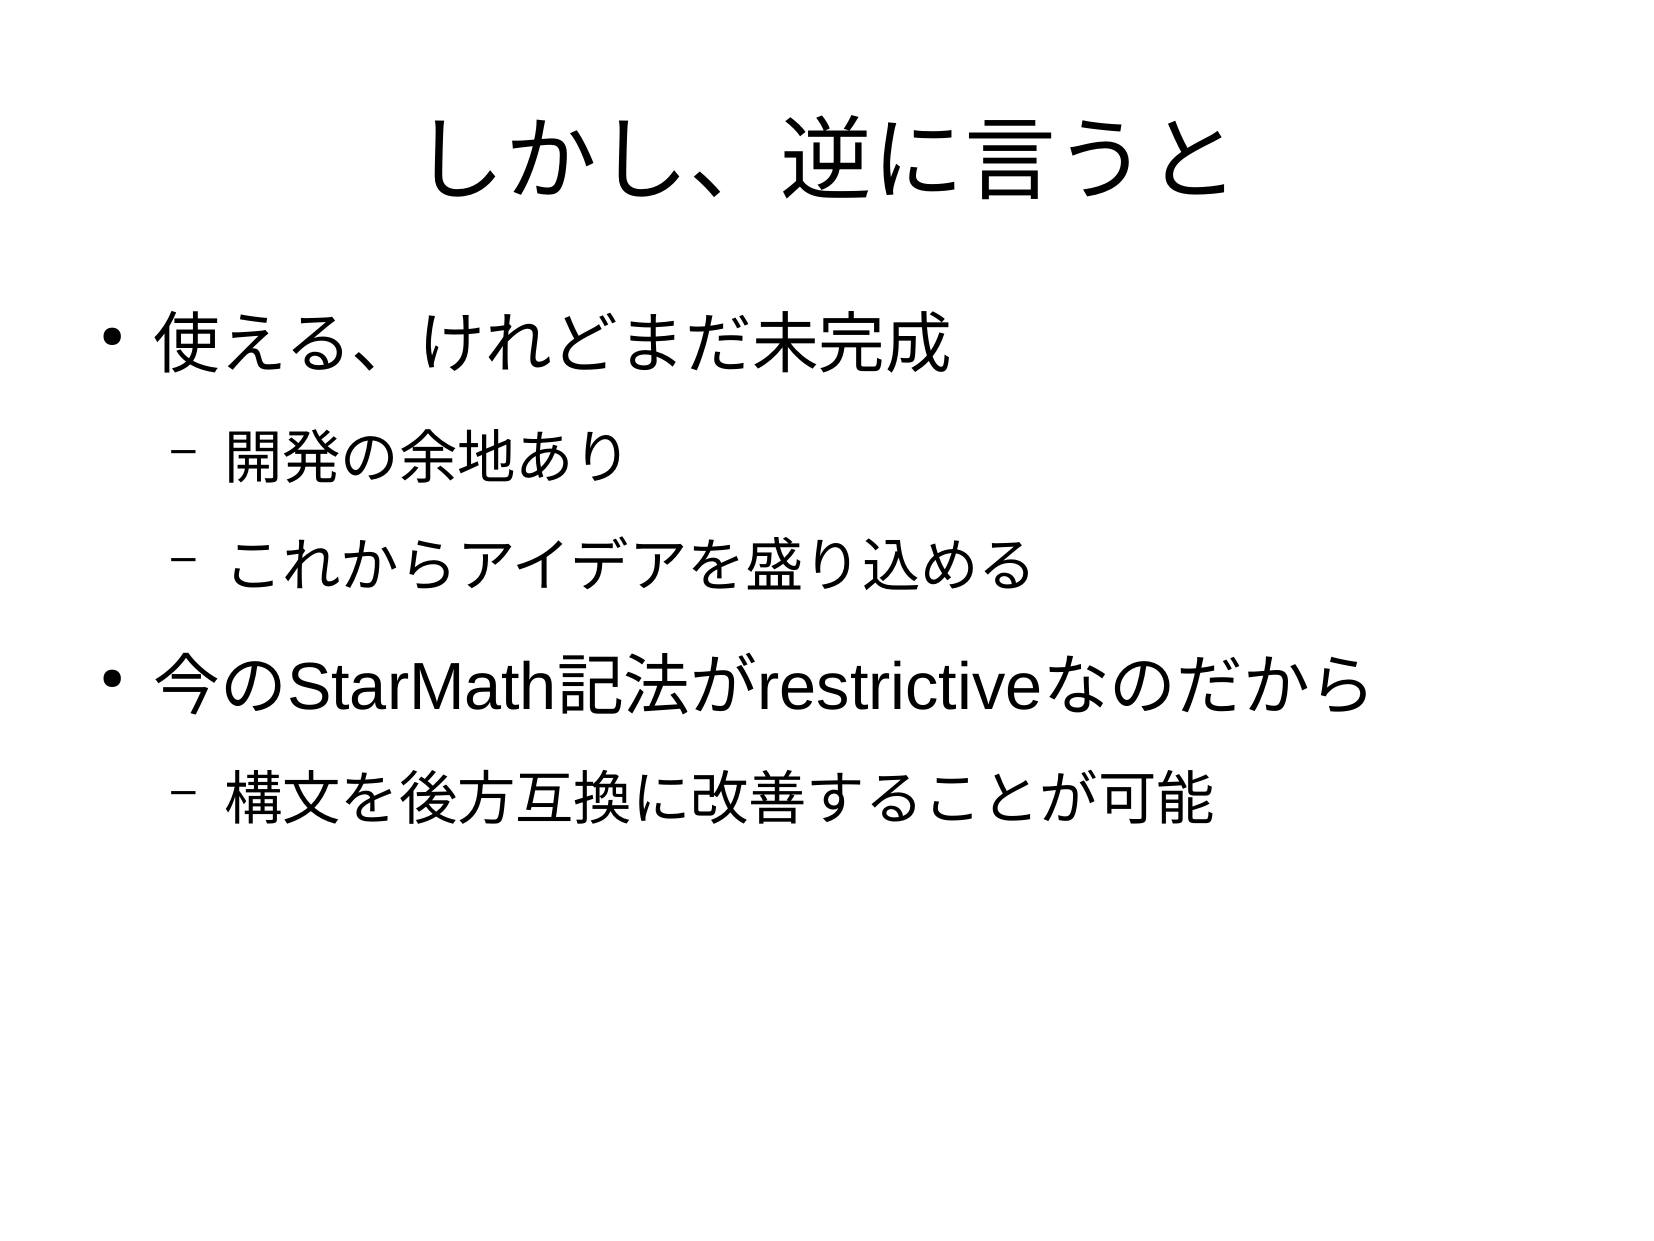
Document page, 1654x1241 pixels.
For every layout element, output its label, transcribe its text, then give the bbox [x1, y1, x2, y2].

list 使える、けれどまだ未完成 開発の余地あり これからアイデアを盛り込める 今のStarMath記法がrestrictiveなのだから 構文を後方互換に改善することが可能 [82, 290, 1571, 1010]
title しかし、逆に言うと [82, 49, 1571, 257]
